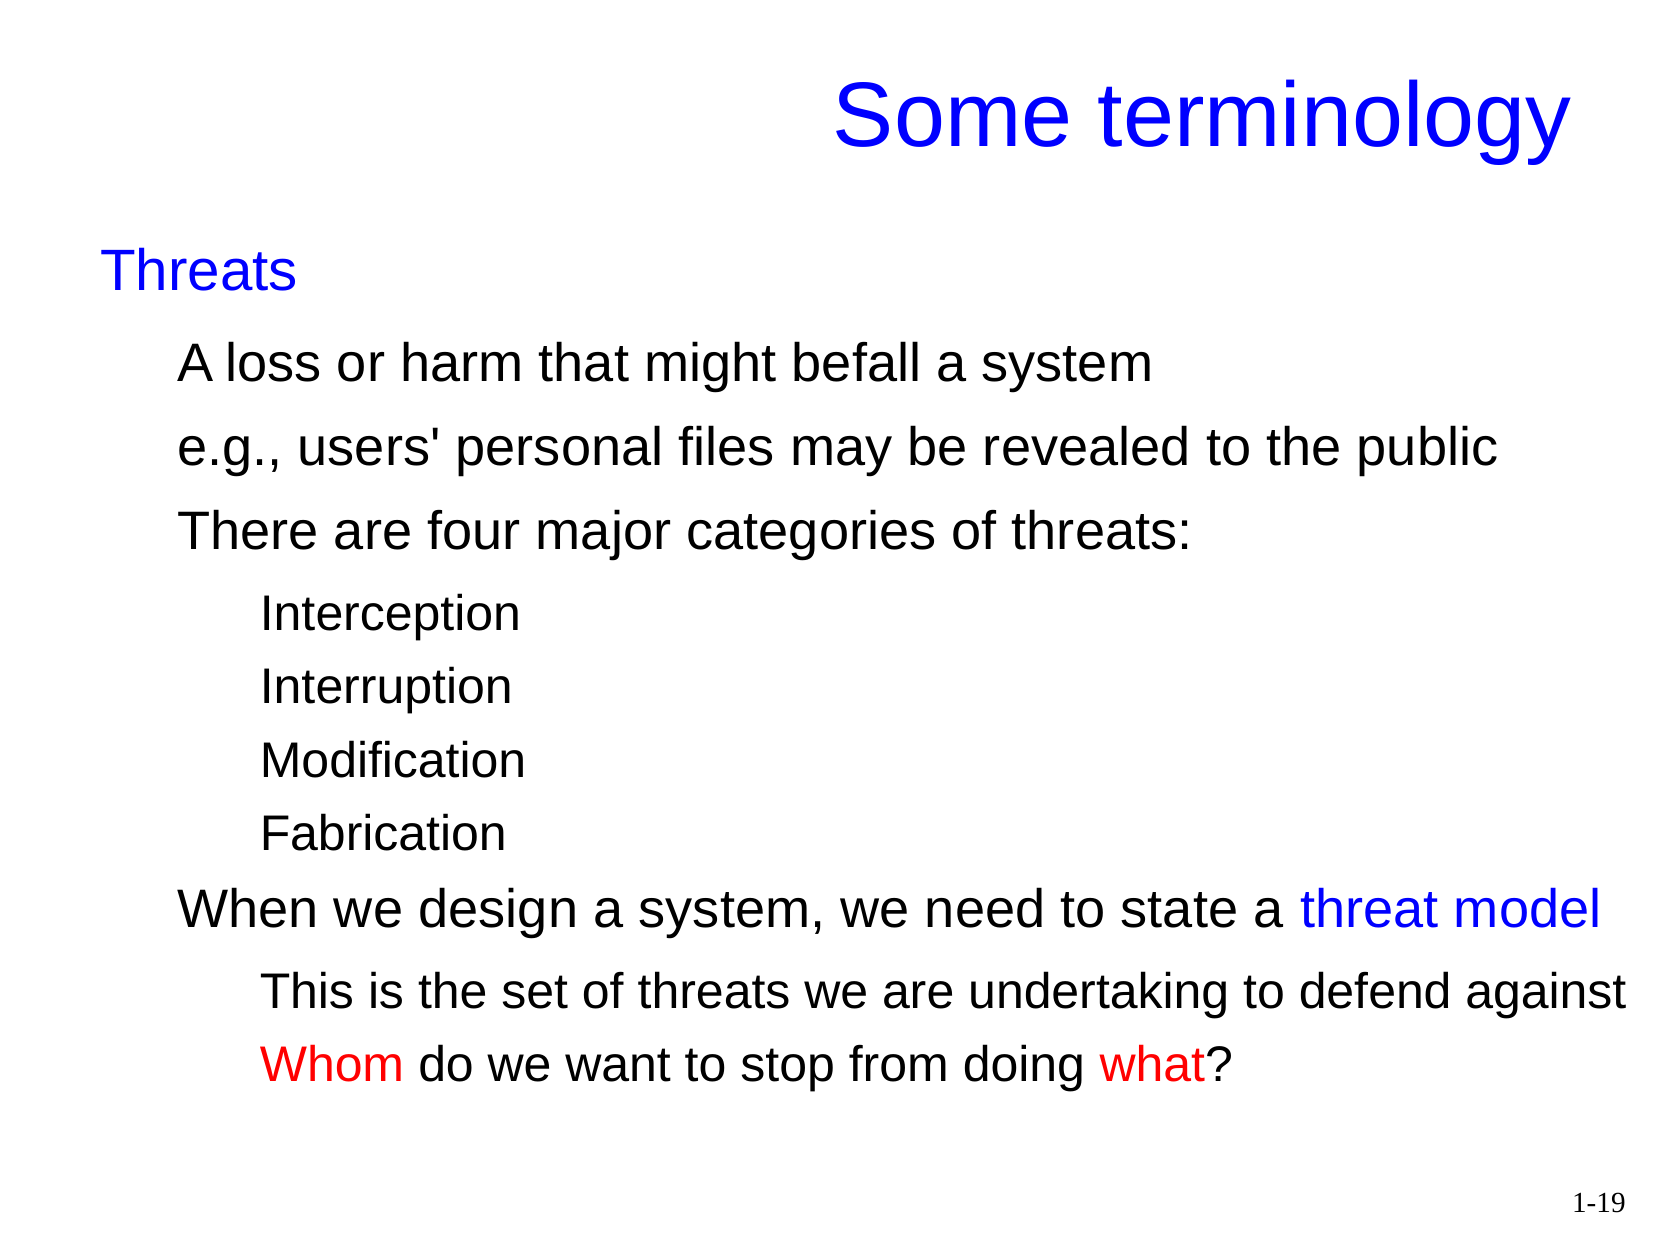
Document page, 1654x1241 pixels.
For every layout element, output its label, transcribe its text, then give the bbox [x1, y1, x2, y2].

list Threats A loss or harm that might befall a system e.g., users' personal files may be revealed to the public There are four major categories of threats: Interception Interruption Modification Fabrication When we design a system, we need to state a threat model This is the set of threats we are undertaking to defend against Whom do we want to stop from doing what? [82, 237, 1636, 1156]
title Some terminology [84, 18, 1573, 211]
